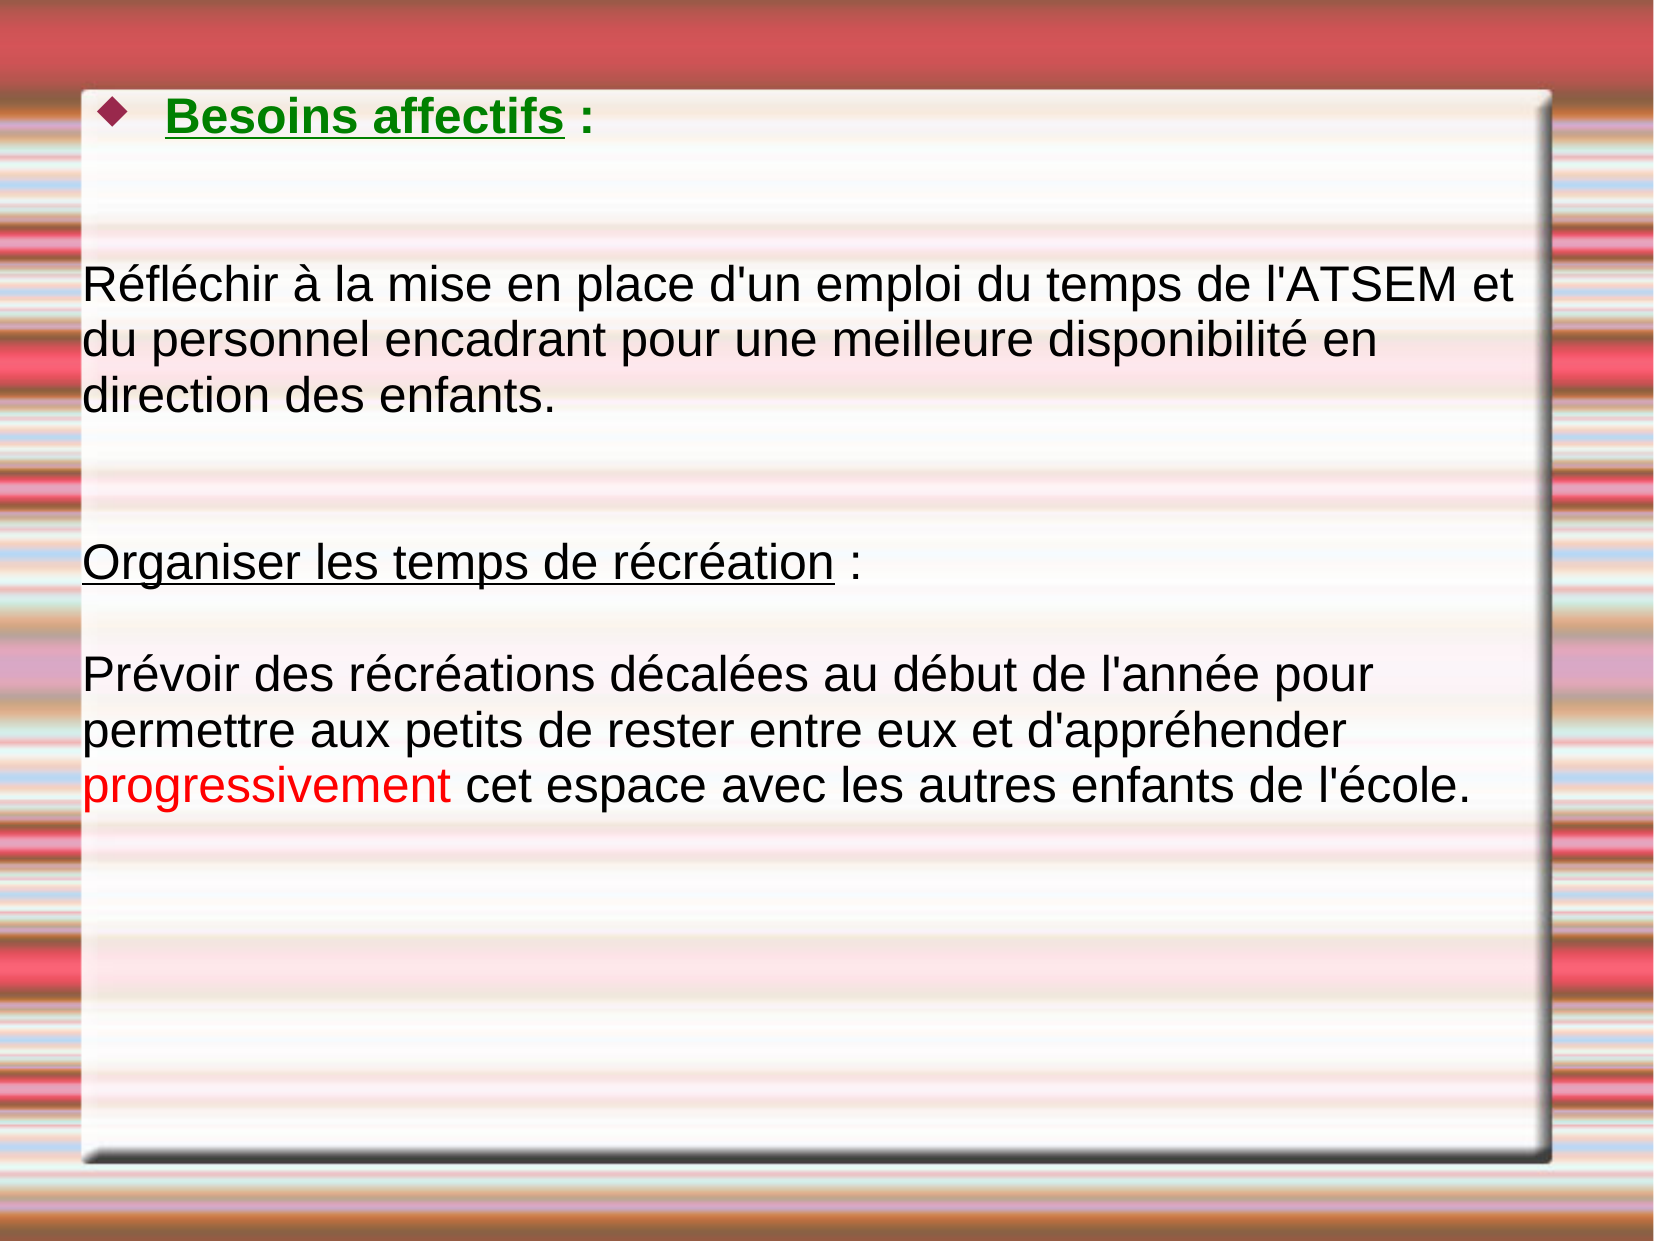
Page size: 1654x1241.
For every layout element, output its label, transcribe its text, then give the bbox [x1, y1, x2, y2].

picture [0, 0, 1654, 1241]
list Besoins affectifs : Réfléchir à la mise en place d'un emploi du temps de l'ATSEM et du personnel encadrant pour une meilleure disponibilité en direction des enfants. Organiser les temps de récréation : Prévoir des récréations décalées au début de l'année pour permettre aux petits de rester entre eux et d'appréhender progressivement cet espace avec les autres enfants de l'école. [81, 88, 1536, 1241]
